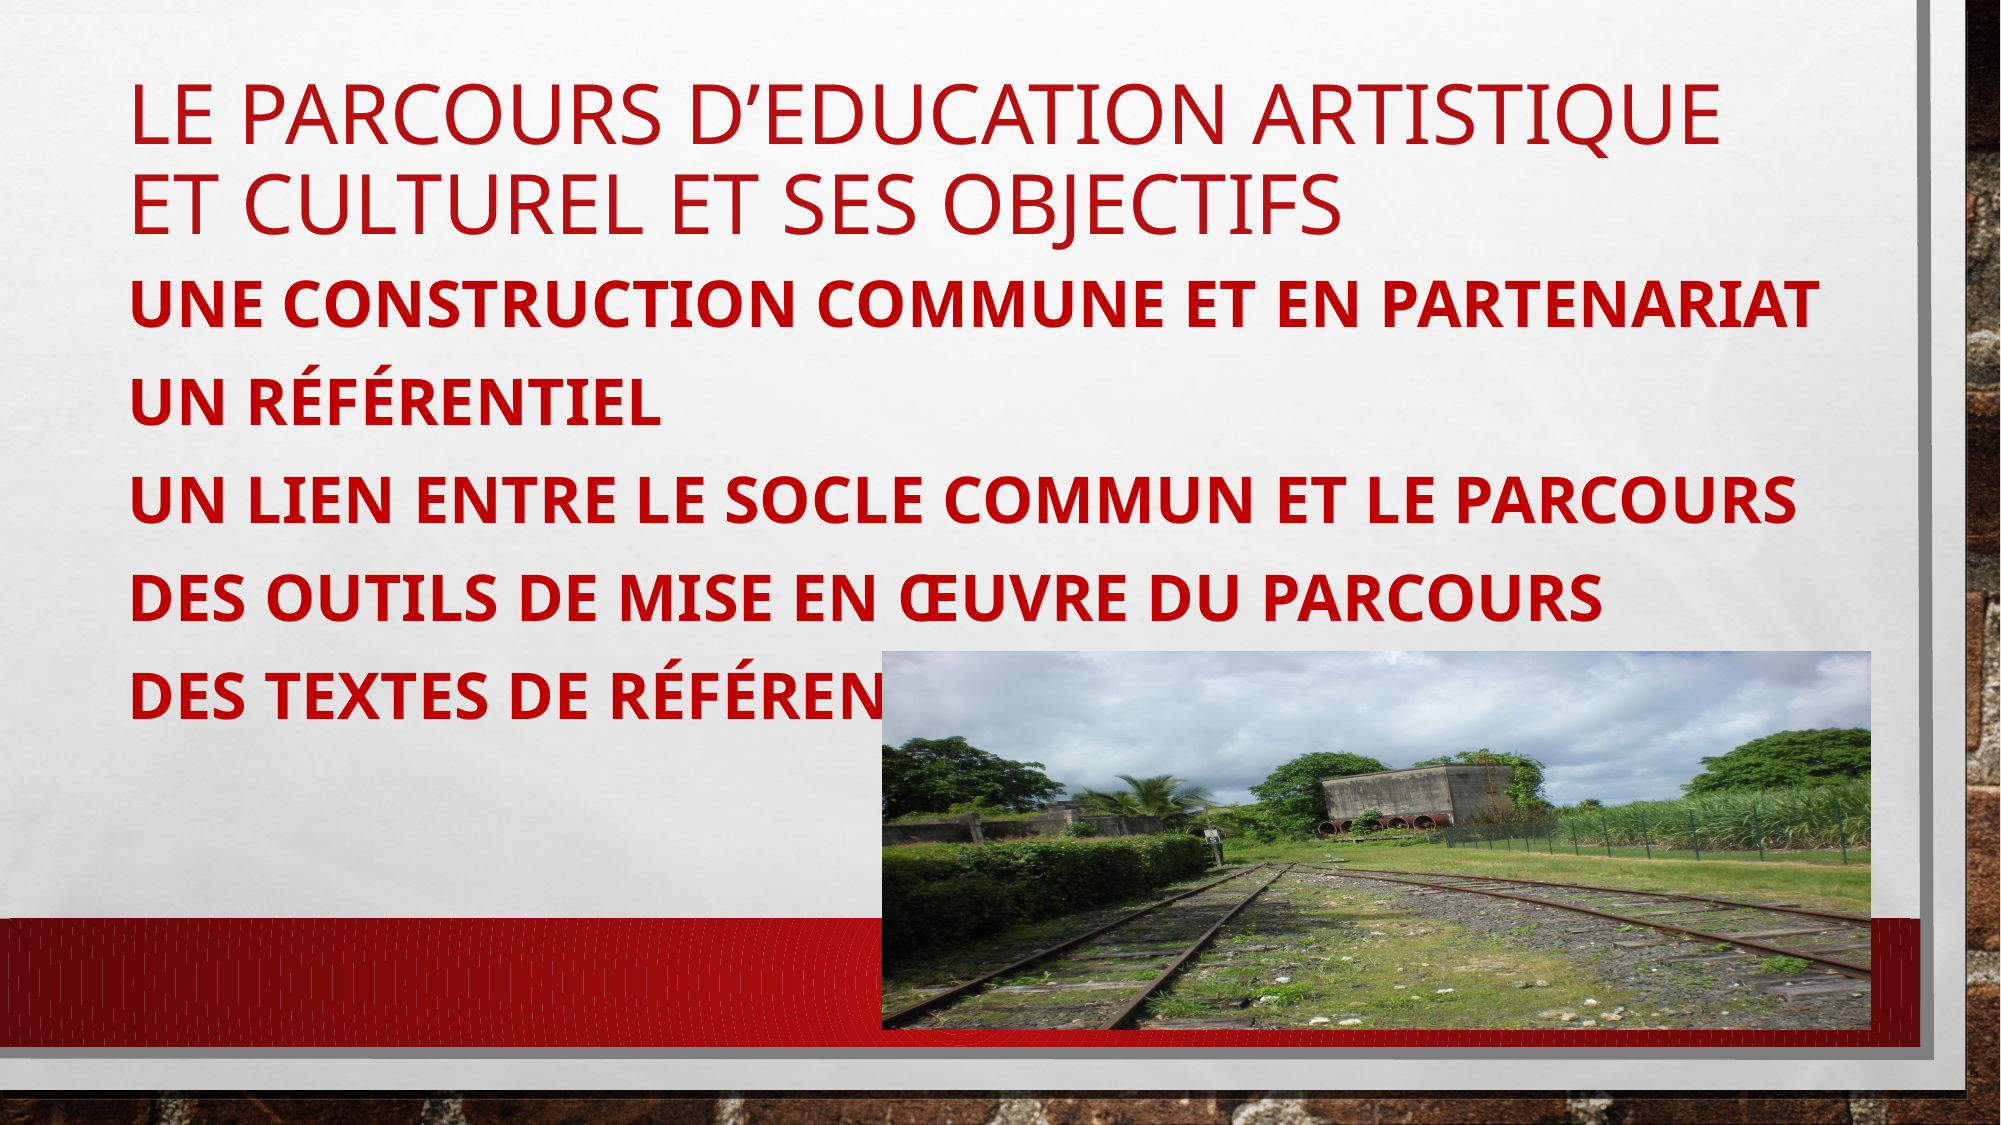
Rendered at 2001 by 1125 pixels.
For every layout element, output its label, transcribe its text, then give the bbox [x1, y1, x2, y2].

picture [882, 651, 1871, 1030]
title le Parcours d’Education Artistique et Culturel Et ses objectifs [112, 22, 1819, 255]
list Une construction commune et en partenariat Un référentiel Un lien entre le socle commun et le parcours Des outils de mise en œuvre du parcours Des textes de références [112, 255, 1848, 792]
